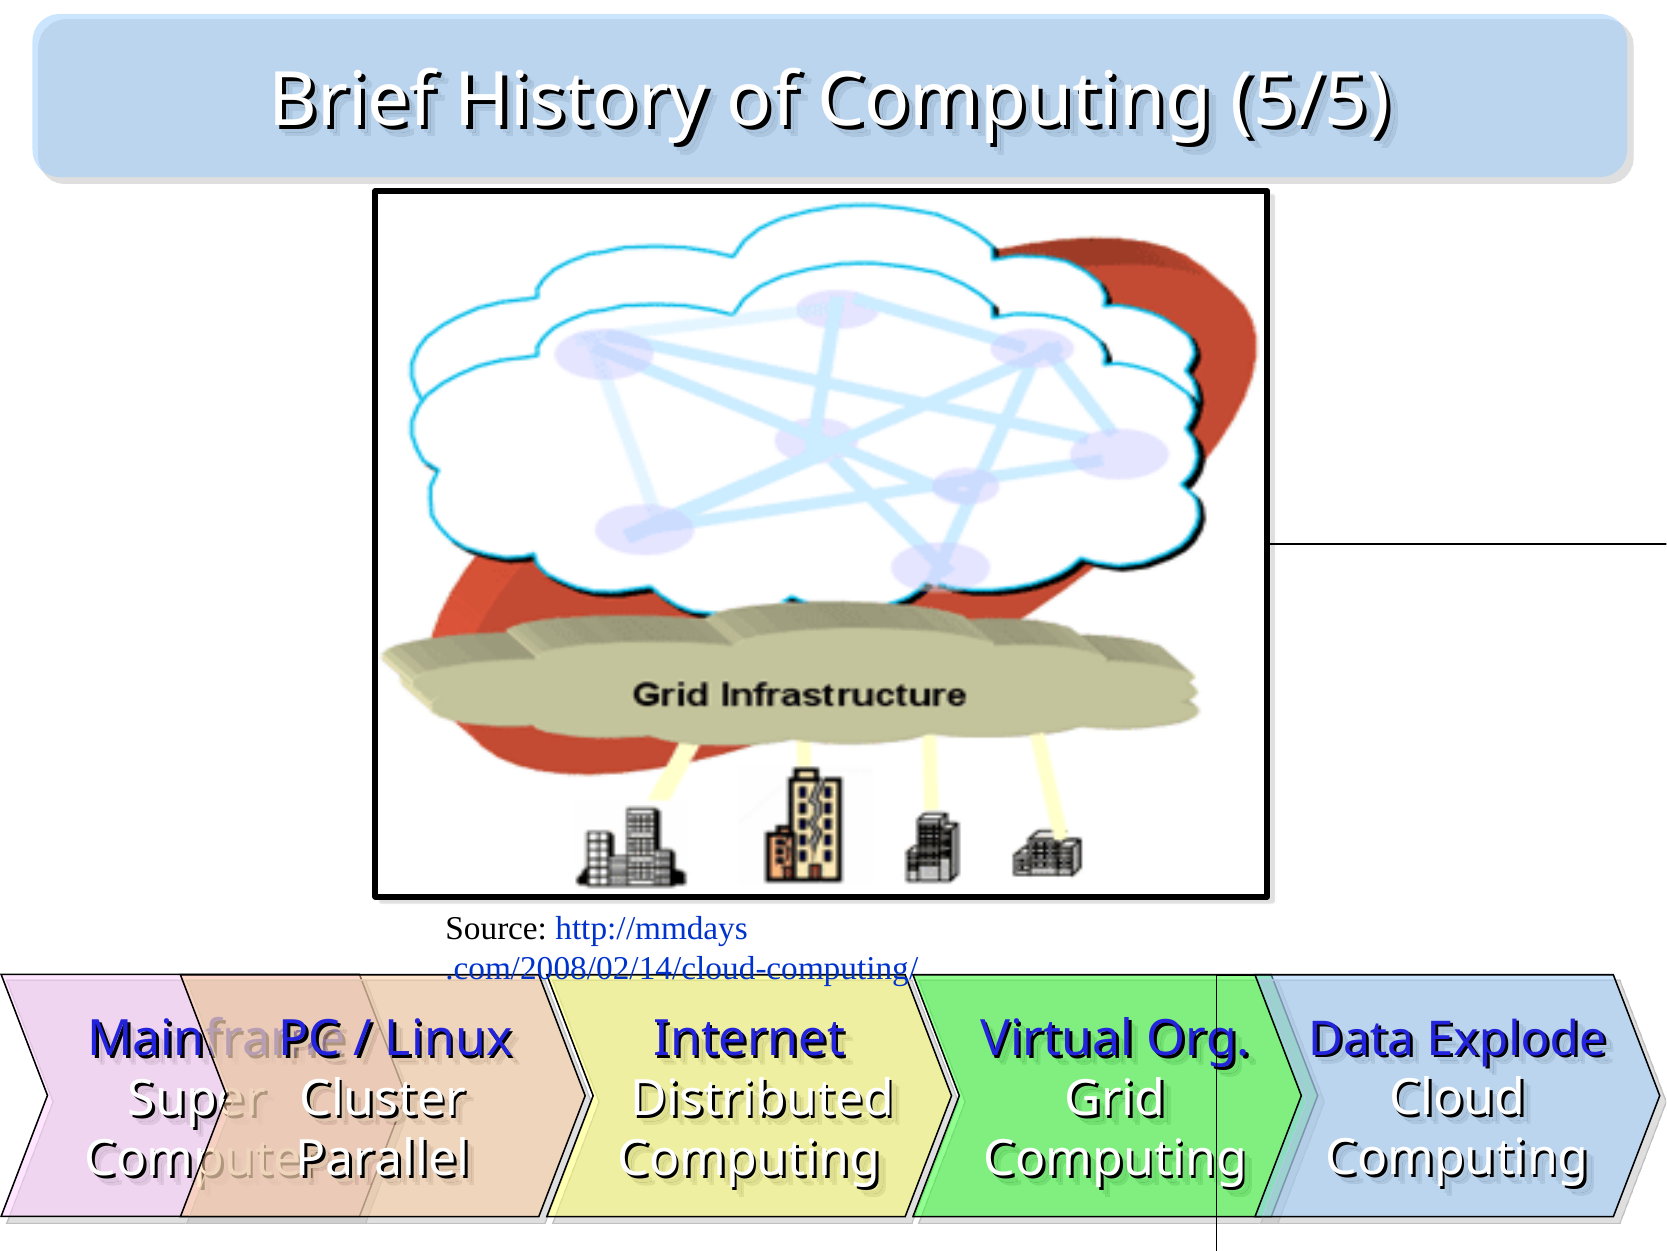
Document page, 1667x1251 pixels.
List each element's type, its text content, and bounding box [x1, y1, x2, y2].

picture [378, 193, 1265, 894]
text_box PC / Linux Cluster Parallel [180, 974, 586, 1217]
text_box Data Explode Cloud Computing [1254, 974, 1660, 1217]
text_box Virtual Org. Grid Computing [1218, 976, 1301, 1217]
text_box Source: http://mmdays.com/2008/02/14/cloud-computing/ [430, 898, 1235, 954]
text_box Mainframe Super Computer [1, 974, 224, 1217]
text_box Virtual Org. Grid Computing [912, 974, 1217, 1217]
text_box Brief History of Computing (5/5) [32, 13, 1628, 178]
text_box Internet Distributed Computing [546, 974, 952, 1217]
